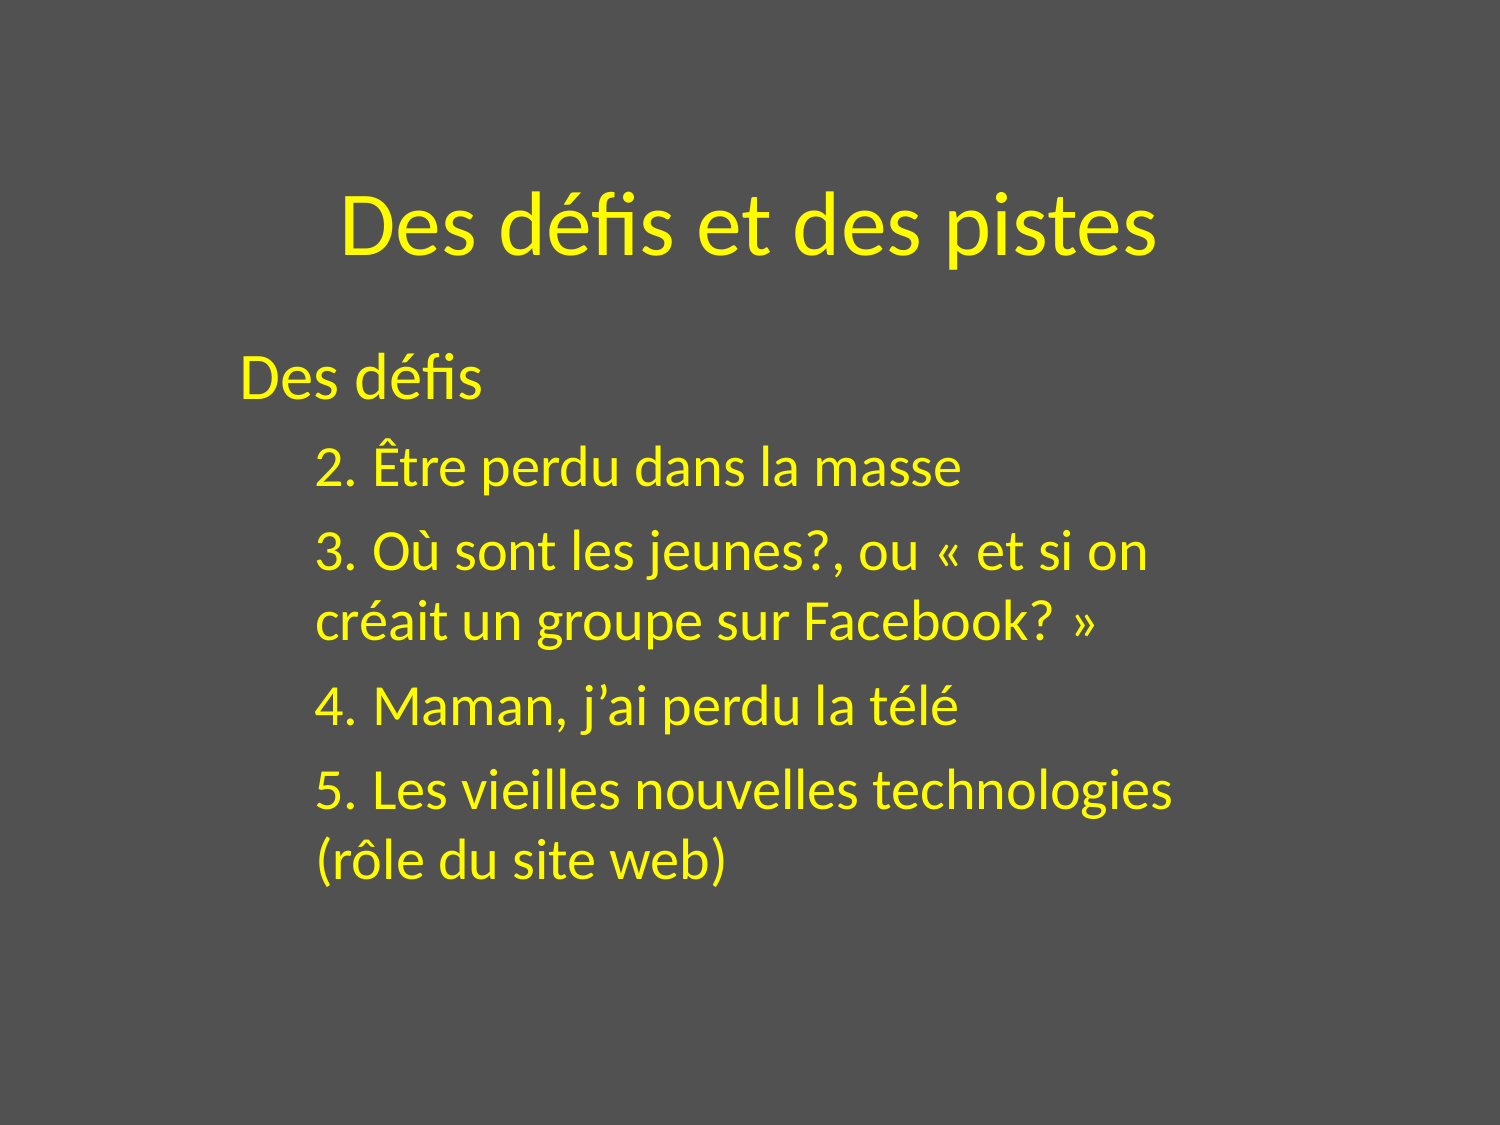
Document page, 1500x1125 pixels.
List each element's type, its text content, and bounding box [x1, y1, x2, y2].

title Des défis et des pistes [112, 112, 1388, 325]
list Des défis 2. Être perdu dans la masse 3. Où sont les jeunes?, ou « et si on créait un groupe sur Facebook? » 4. Maman, j’ai perdu la télé 5. Les vieilles nouvelles technologies (rôle du site web) [225, 324, 1275, 1125]
